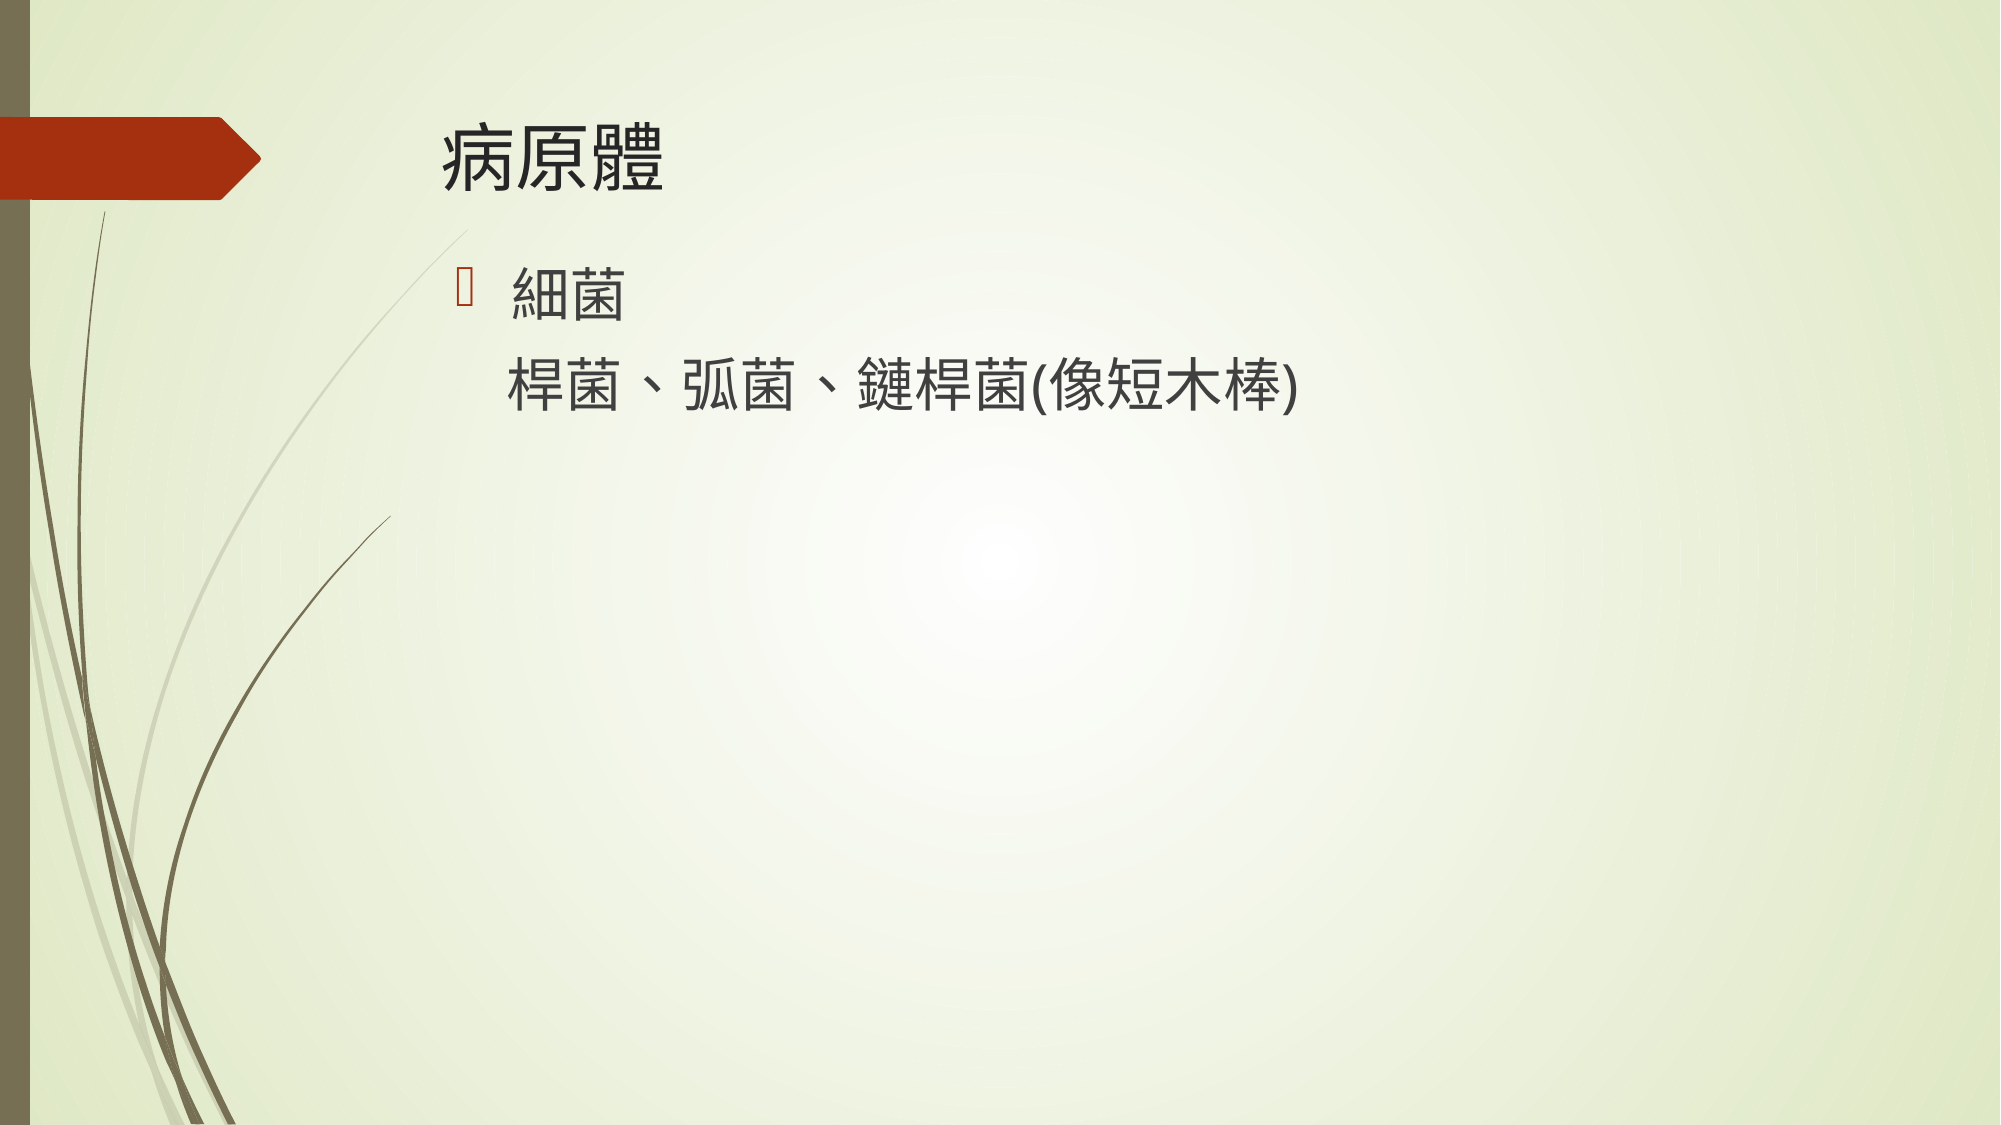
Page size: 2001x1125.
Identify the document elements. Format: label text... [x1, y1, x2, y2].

title 病原體 [425, 102, 1888, 313]
list 細菌 桿菌、弧菌、鏈桿菌(像短木棒) [439, 250, 1903, 871]
